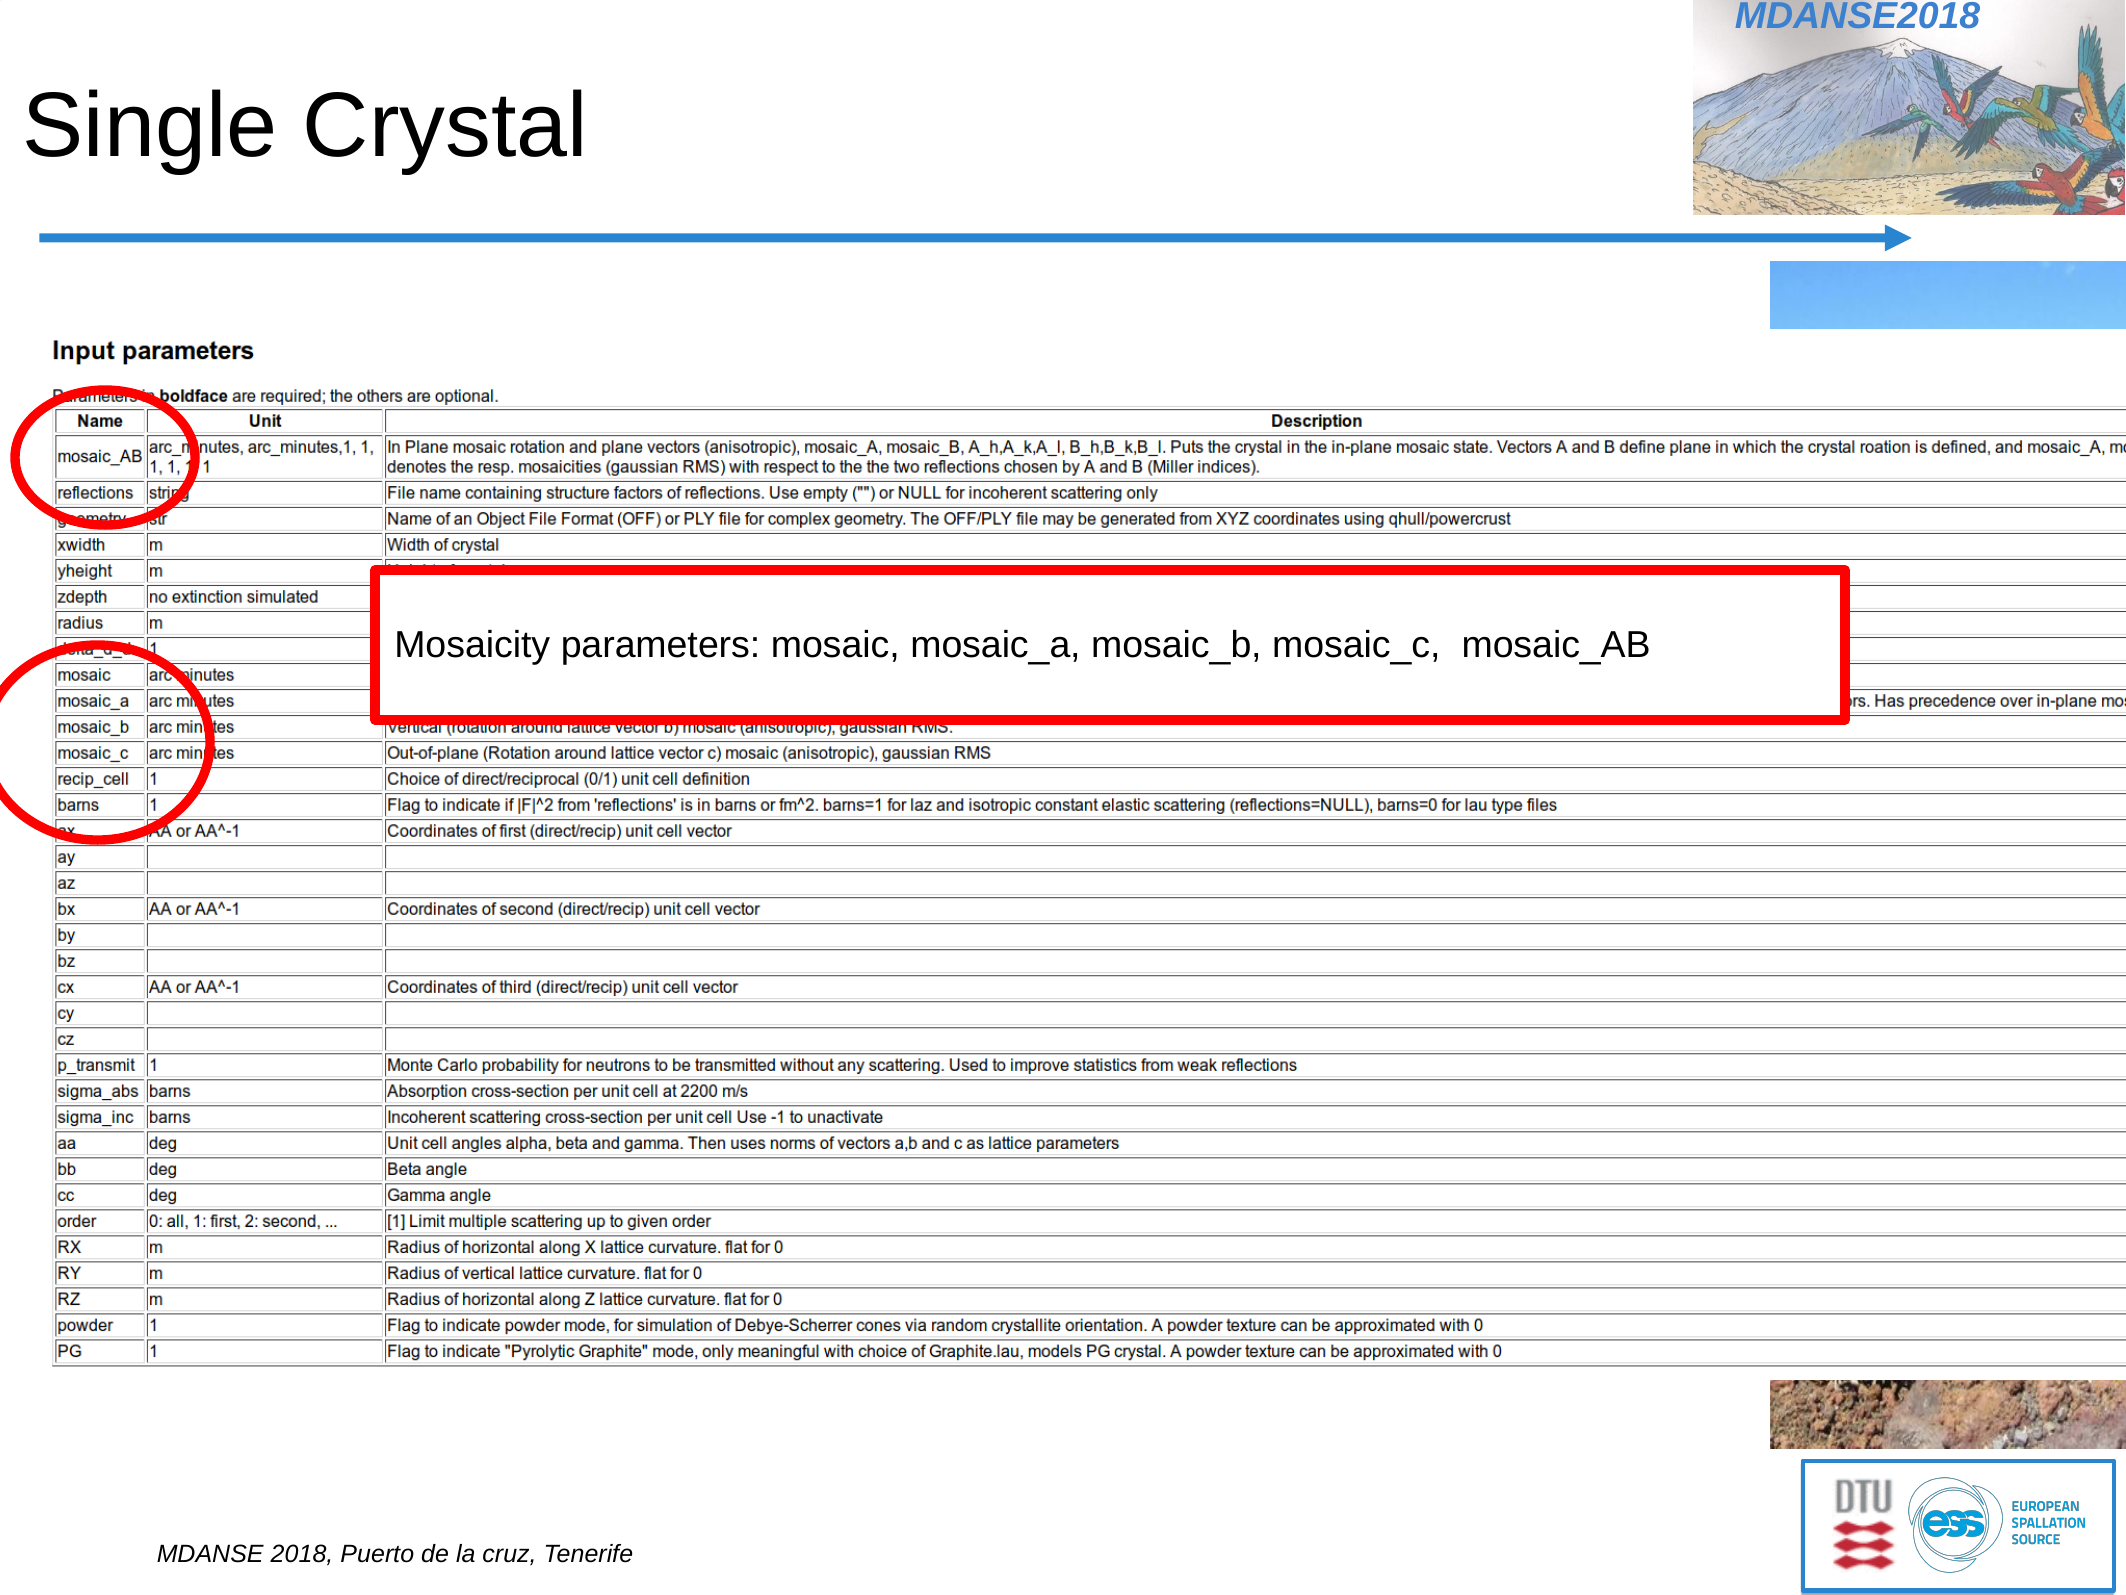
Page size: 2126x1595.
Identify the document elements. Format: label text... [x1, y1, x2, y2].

picture [1693, 0, 2125, 215]
picture [45, 395, 190, 520]
picture [1832, 1477, 1897, 1573]
picture [45, 261, 2126, 1449]
text_box Mosaicity parameters: mosaic, mosaic_a, mosaic_b, mosaic_c, mosaic_AB [375, 569, 1846, 721]
picture [45, 650, 205, 835]
title Single Crystal [22, 40, 1938, 209]
picture [1908, 1477, 2085, 1573]
